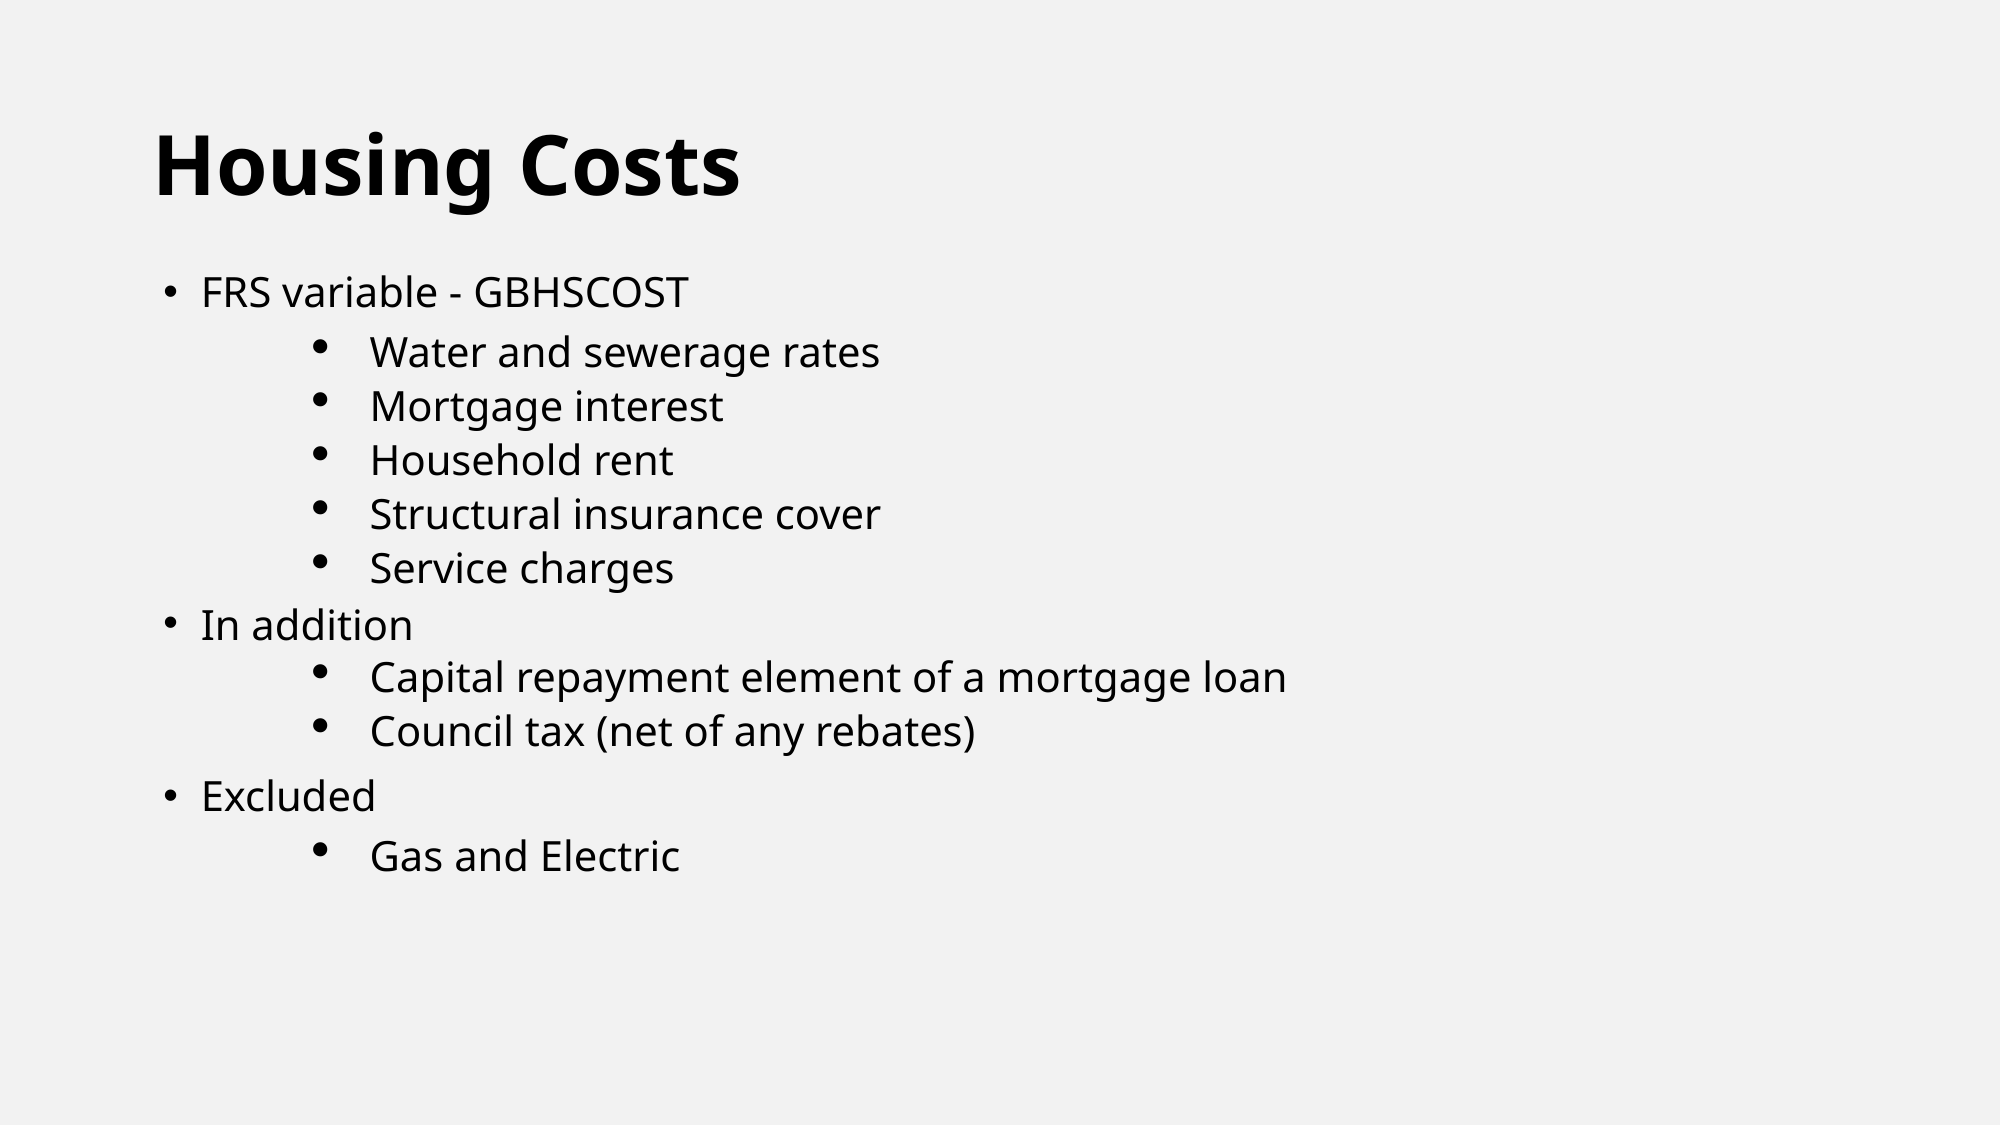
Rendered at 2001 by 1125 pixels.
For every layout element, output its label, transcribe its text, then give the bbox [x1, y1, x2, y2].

title Housing Costs [137, 59, 1863, 278]
list FRS variable - GBHSCOST Water and sewerage rates Mortgage interest Household rent Structural insurance cover Service charges In addition Capital repayment element of a mortgage loan Council tax (net of any rebates) Excluded Gas and Electric [148, 278, 1829, 954]
